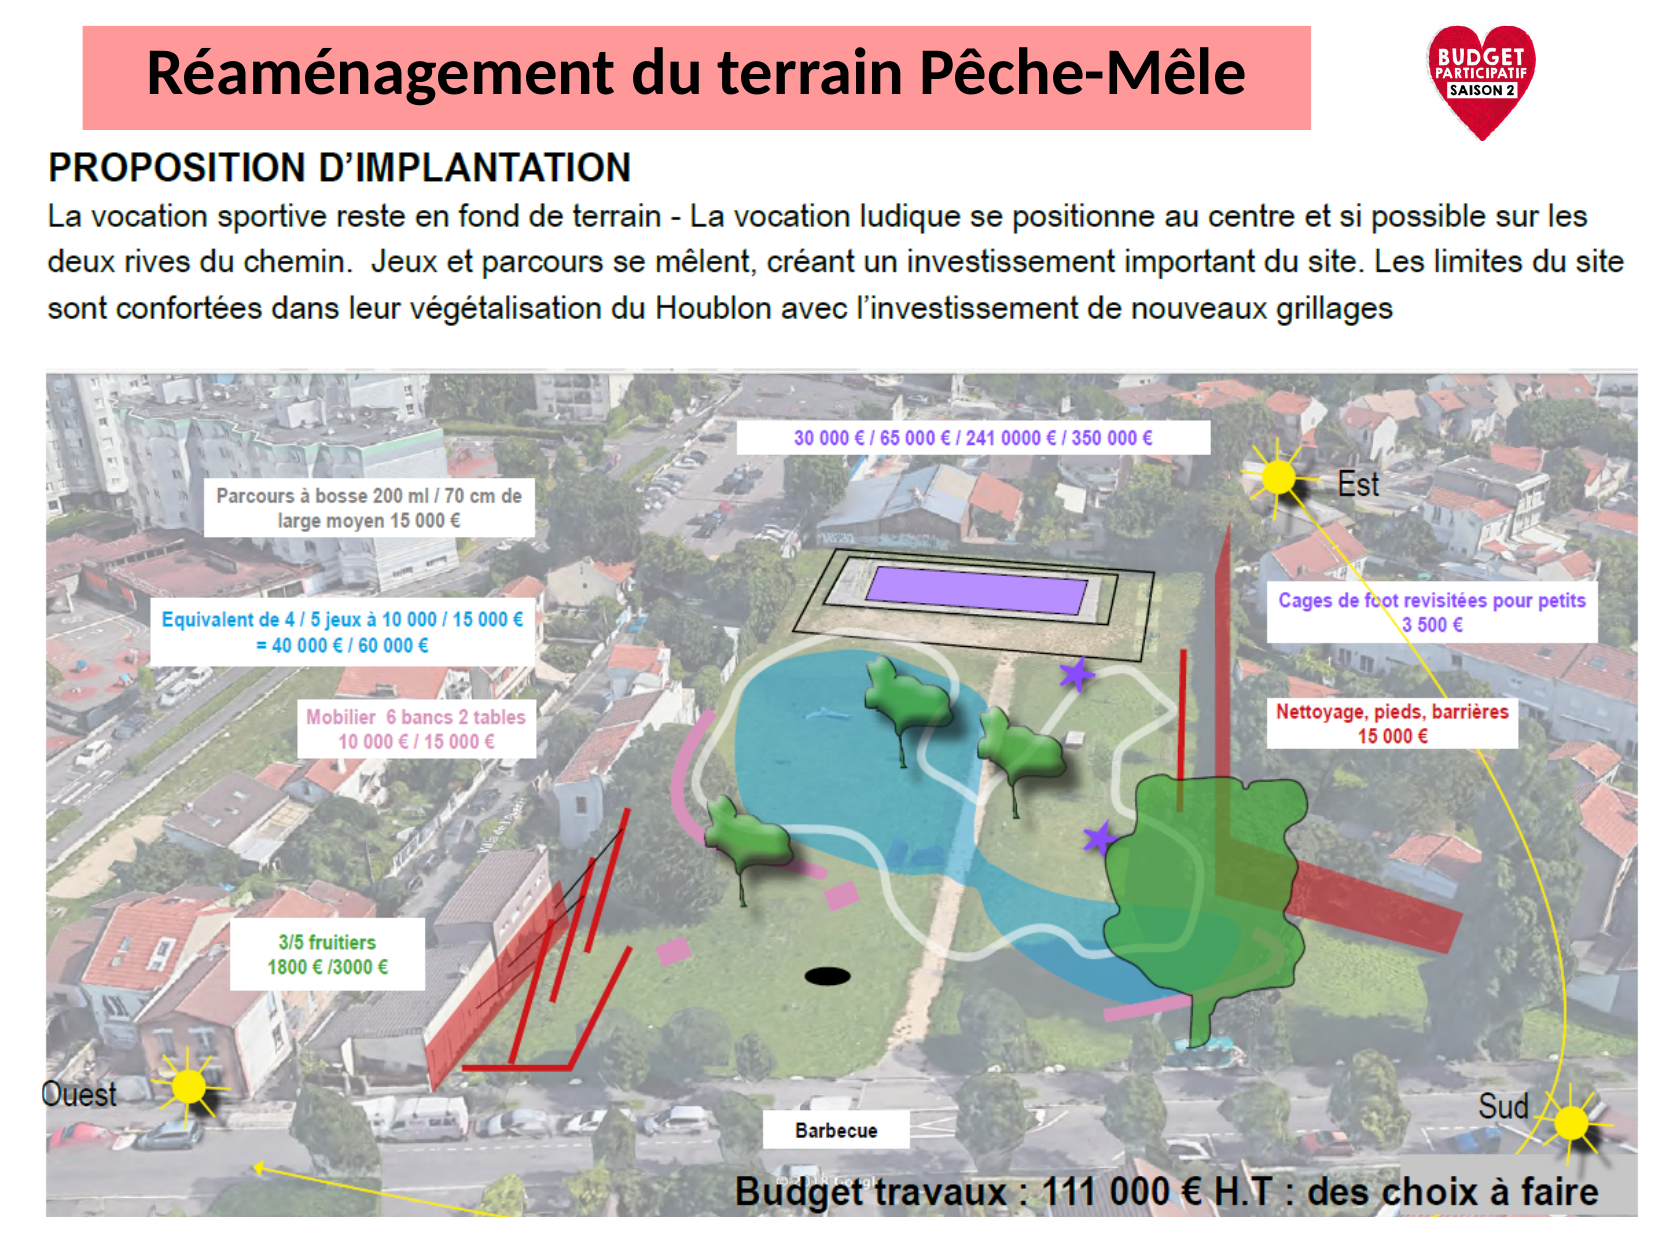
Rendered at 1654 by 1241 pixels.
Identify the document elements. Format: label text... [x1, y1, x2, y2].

title Réaménagement du terrain Pêche-Mêle [82, 25, 1312, 130]
picture [42, 22, 1642, 1217]
